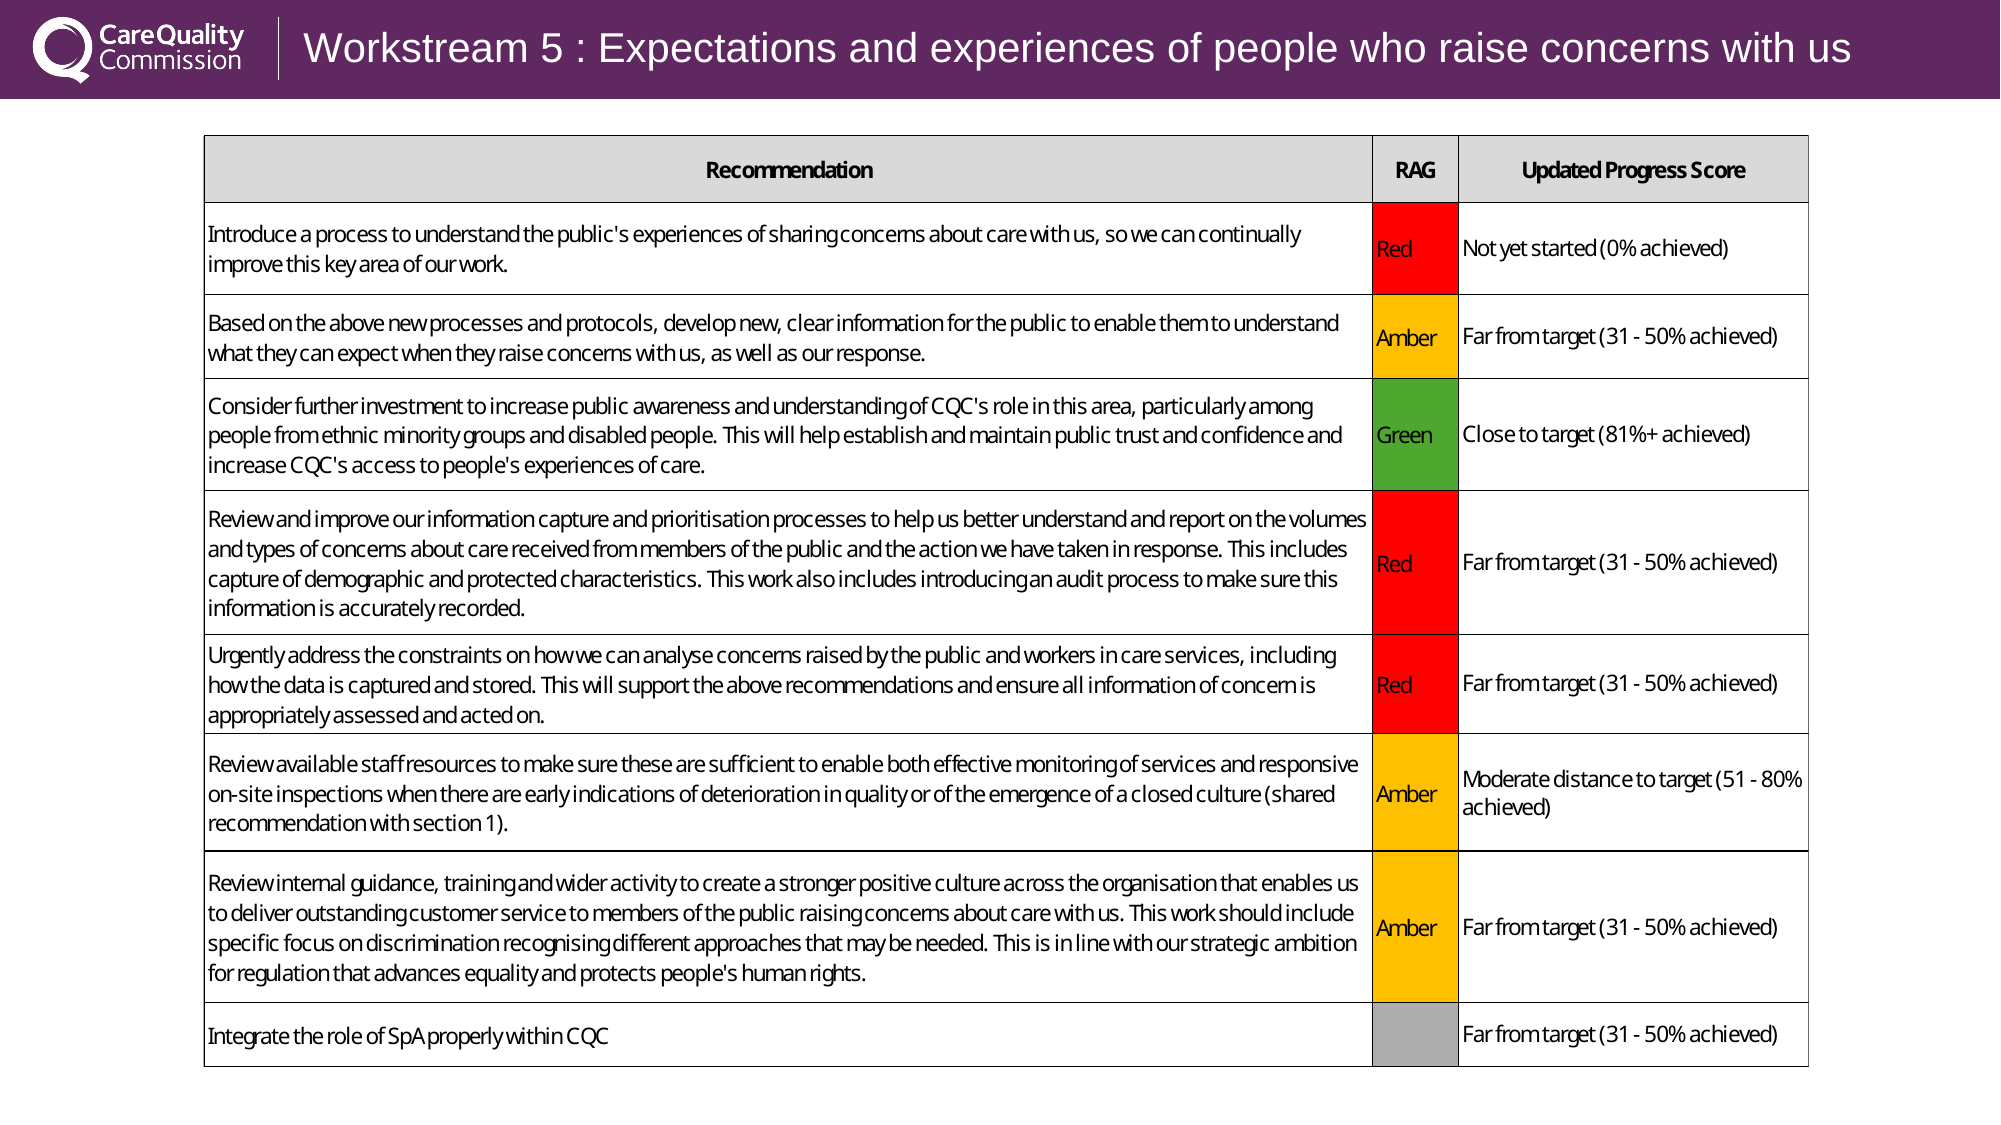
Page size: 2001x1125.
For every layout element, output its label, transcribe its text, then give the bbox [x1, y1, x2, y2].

text_box Workstream 5 : Expectations and experiences of people who raise concerns with us [288, 13, 1878, 80]
picture [32, 16, 245, 84]
text_box [0, 0, 2000, 99]
picture [203, 135, 1810, 1068]
